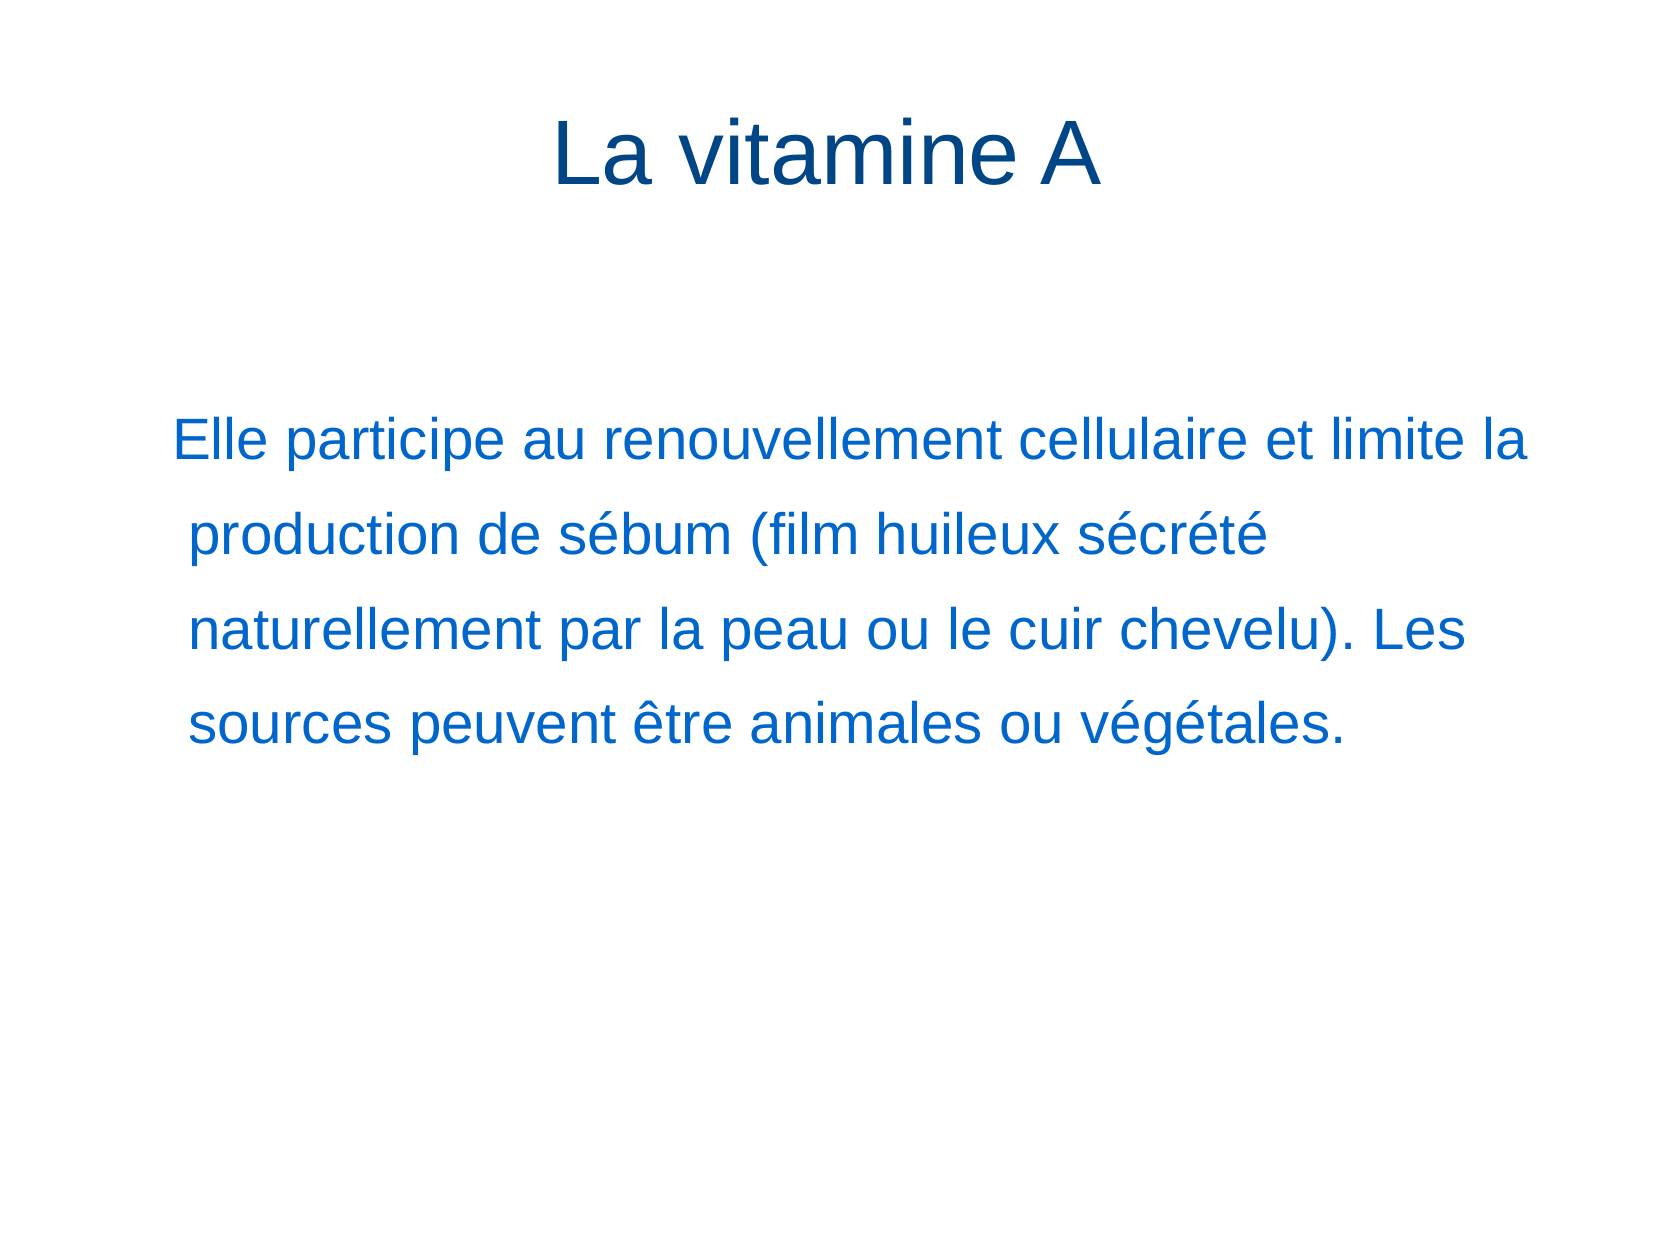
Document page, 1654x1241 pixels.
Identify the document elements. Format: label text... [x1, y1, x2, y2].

title La vitamine A [82, 49, 1571, 257]
list Elle participe au renouvellement cellulaire et limite la production de sébum (film huileux sécrété naturellement par la peau ou le cuir chevelu). Les sources peuvent être animales ou végétales. [101, 407, 1590, 850]
